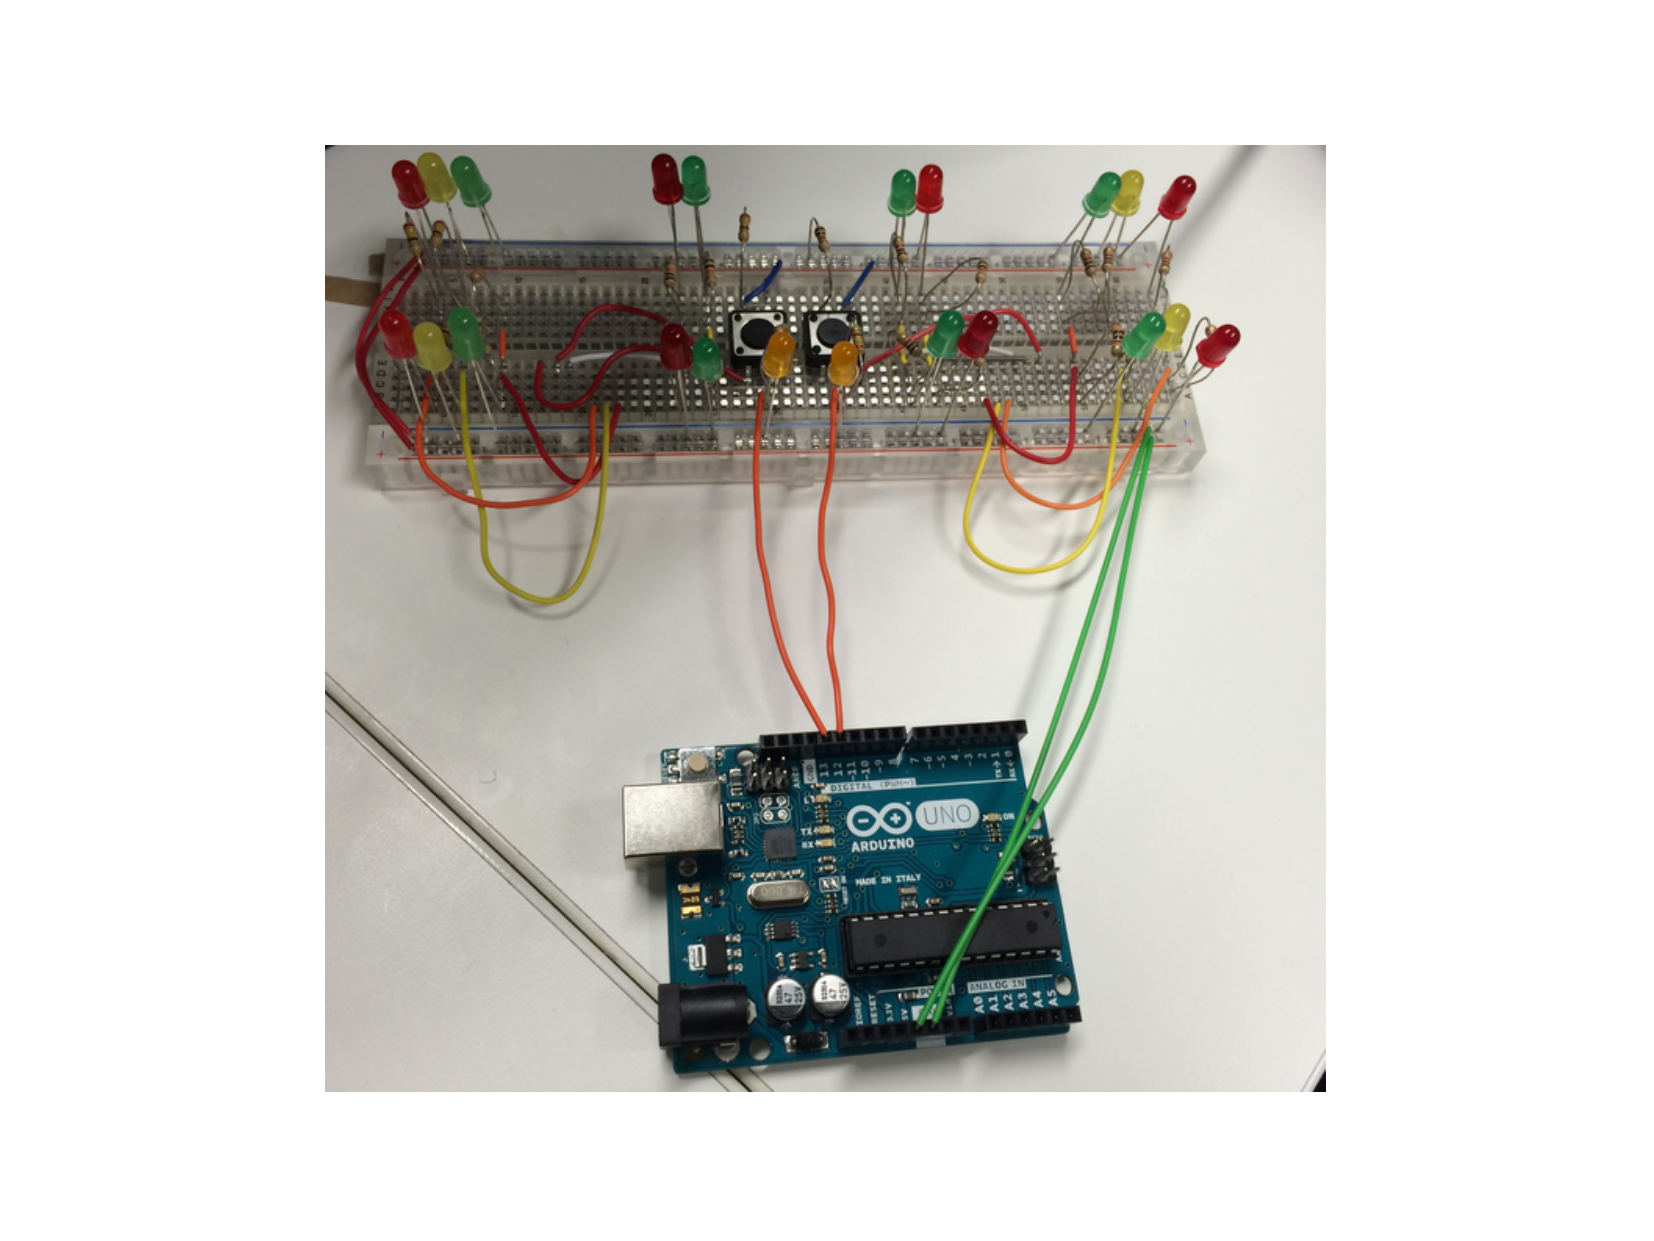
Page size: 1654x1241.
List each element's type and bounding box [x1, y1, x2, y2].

picture [325, 145, 1326, 1092]
